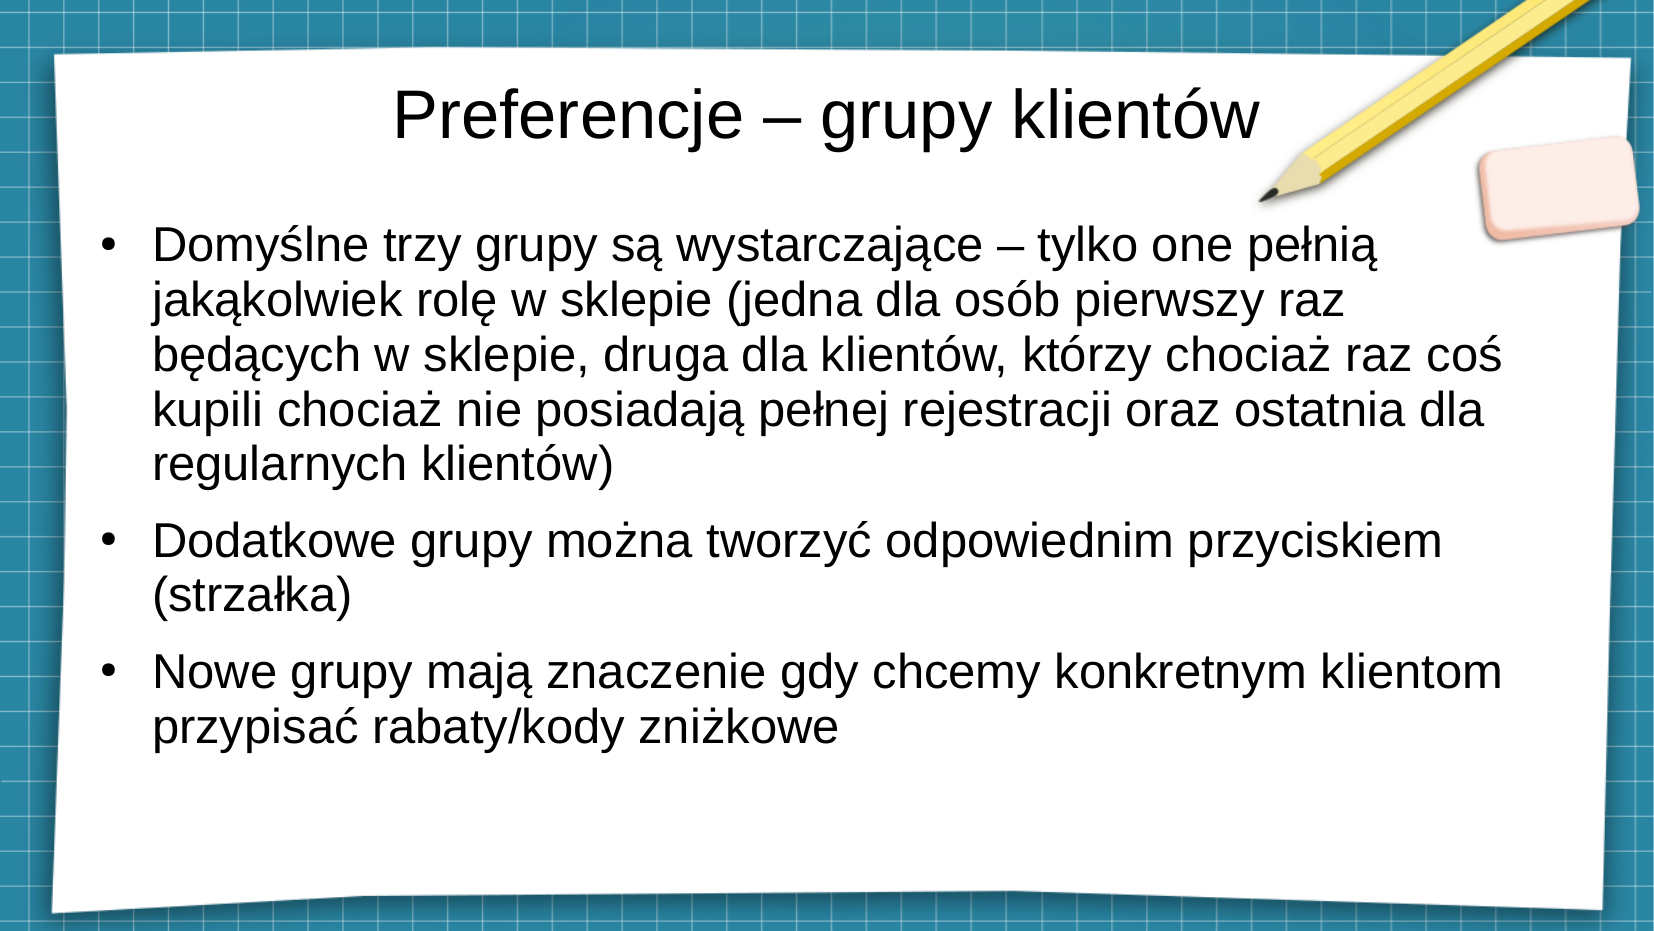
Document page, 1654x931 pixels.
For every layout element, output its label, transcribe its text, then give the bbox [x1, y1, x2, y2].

picture [0, 0, 1654, 931]
list Domyślne trzy grupy są wystarczające – tylko one pełnią jakąkolwiek rolę w sklepie (jedna dla osób pierwszy raz będących w sklepie, druga dla klientów, którzy chociaż raz coś kupili chociaż nie posiadają pełnej rejestracji oraz ostatnia dla regularnych klientów) Dodatkowe grupy można tworzyć odpowiednim przyciskiem (strzałka) Nowe grupy mają znaczenie gdy chcemy konkretnym klientom przypisać rabaty/kody zniżkowe [82, 217, 1571, 758]
title Preferencje – grupy klientów [82, 37, 1571, 193]
